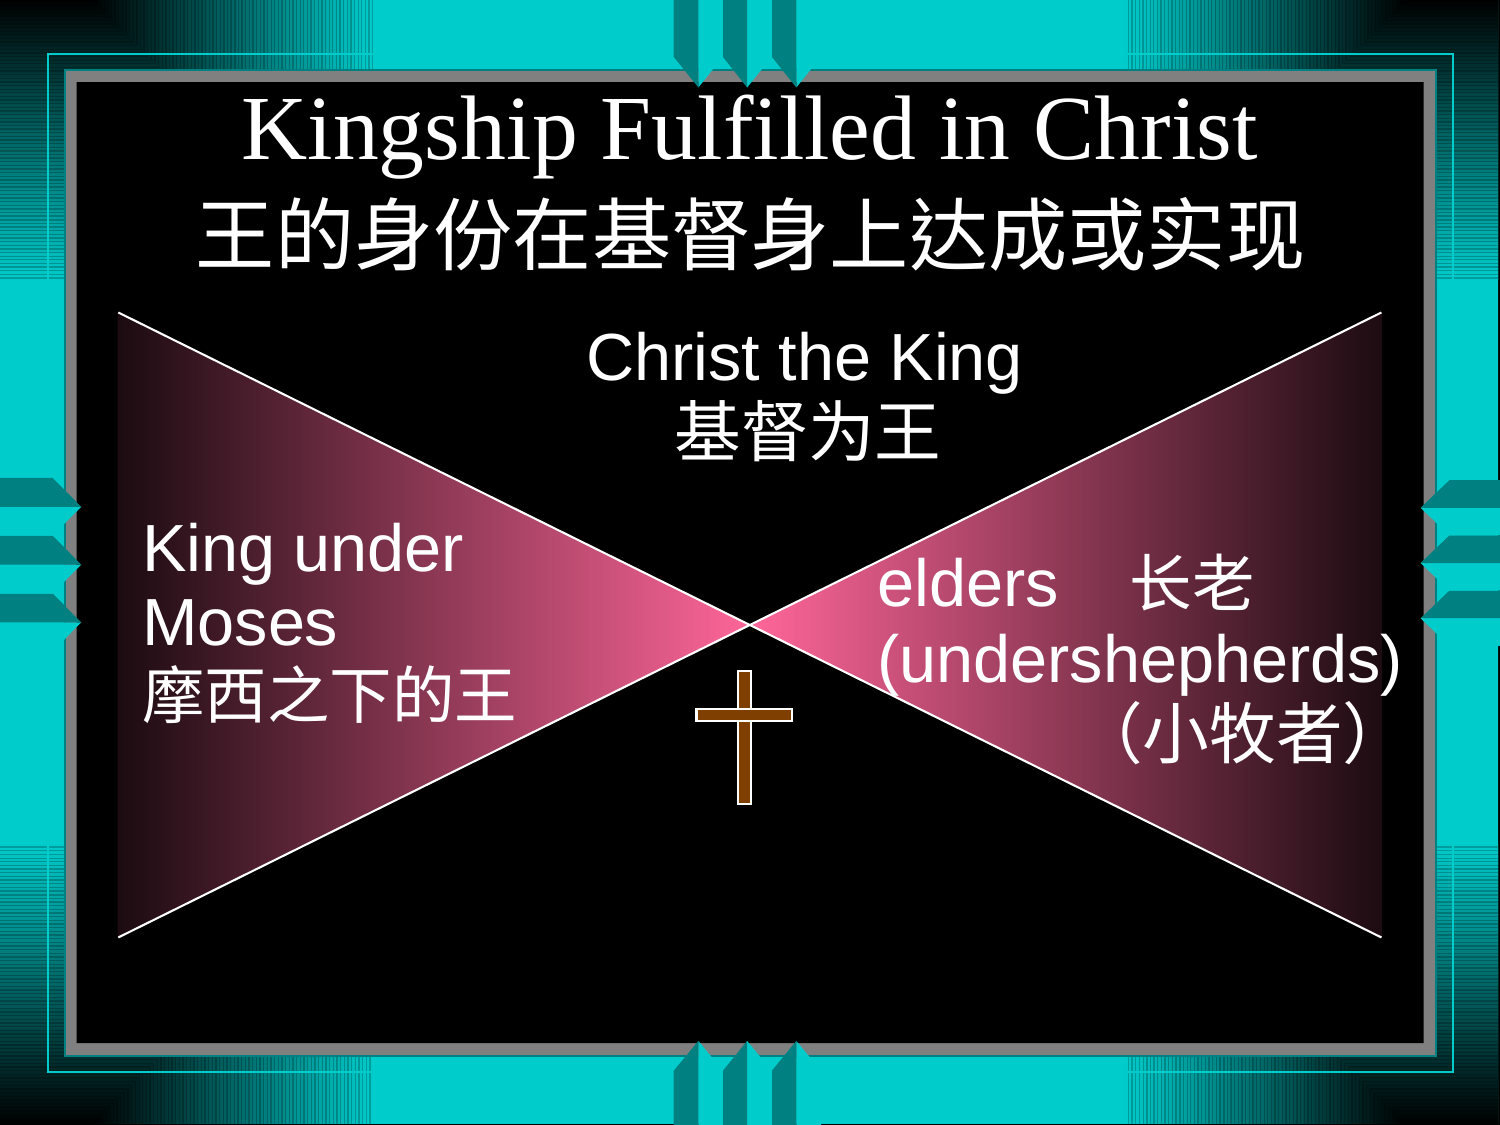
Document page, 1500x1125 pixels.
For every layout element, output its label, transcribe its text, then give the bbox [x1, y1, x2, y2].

text_box [696, 671, 792, 804]
title Kingship Fulfilled in Christ 王的身份在基督身上达成或实现 [125, 64, 1376, 302]
text_box [755, 572, 862, 678]
text_box King under Moses 摩西之下的王 [126, 503, 614, 741]
text_box [1074, 783, 1382, 936]
text_box [935, 314, 1382, 536]
text_box Christ the King 基督为王 [571, 312, 1045, 481]
text_box elders 长老 (undershepherds) （小牧者） [862, 536, 1425, 783]
text_box [117, 314, 511, 936]
text_box [614, 560, 745, 690]
